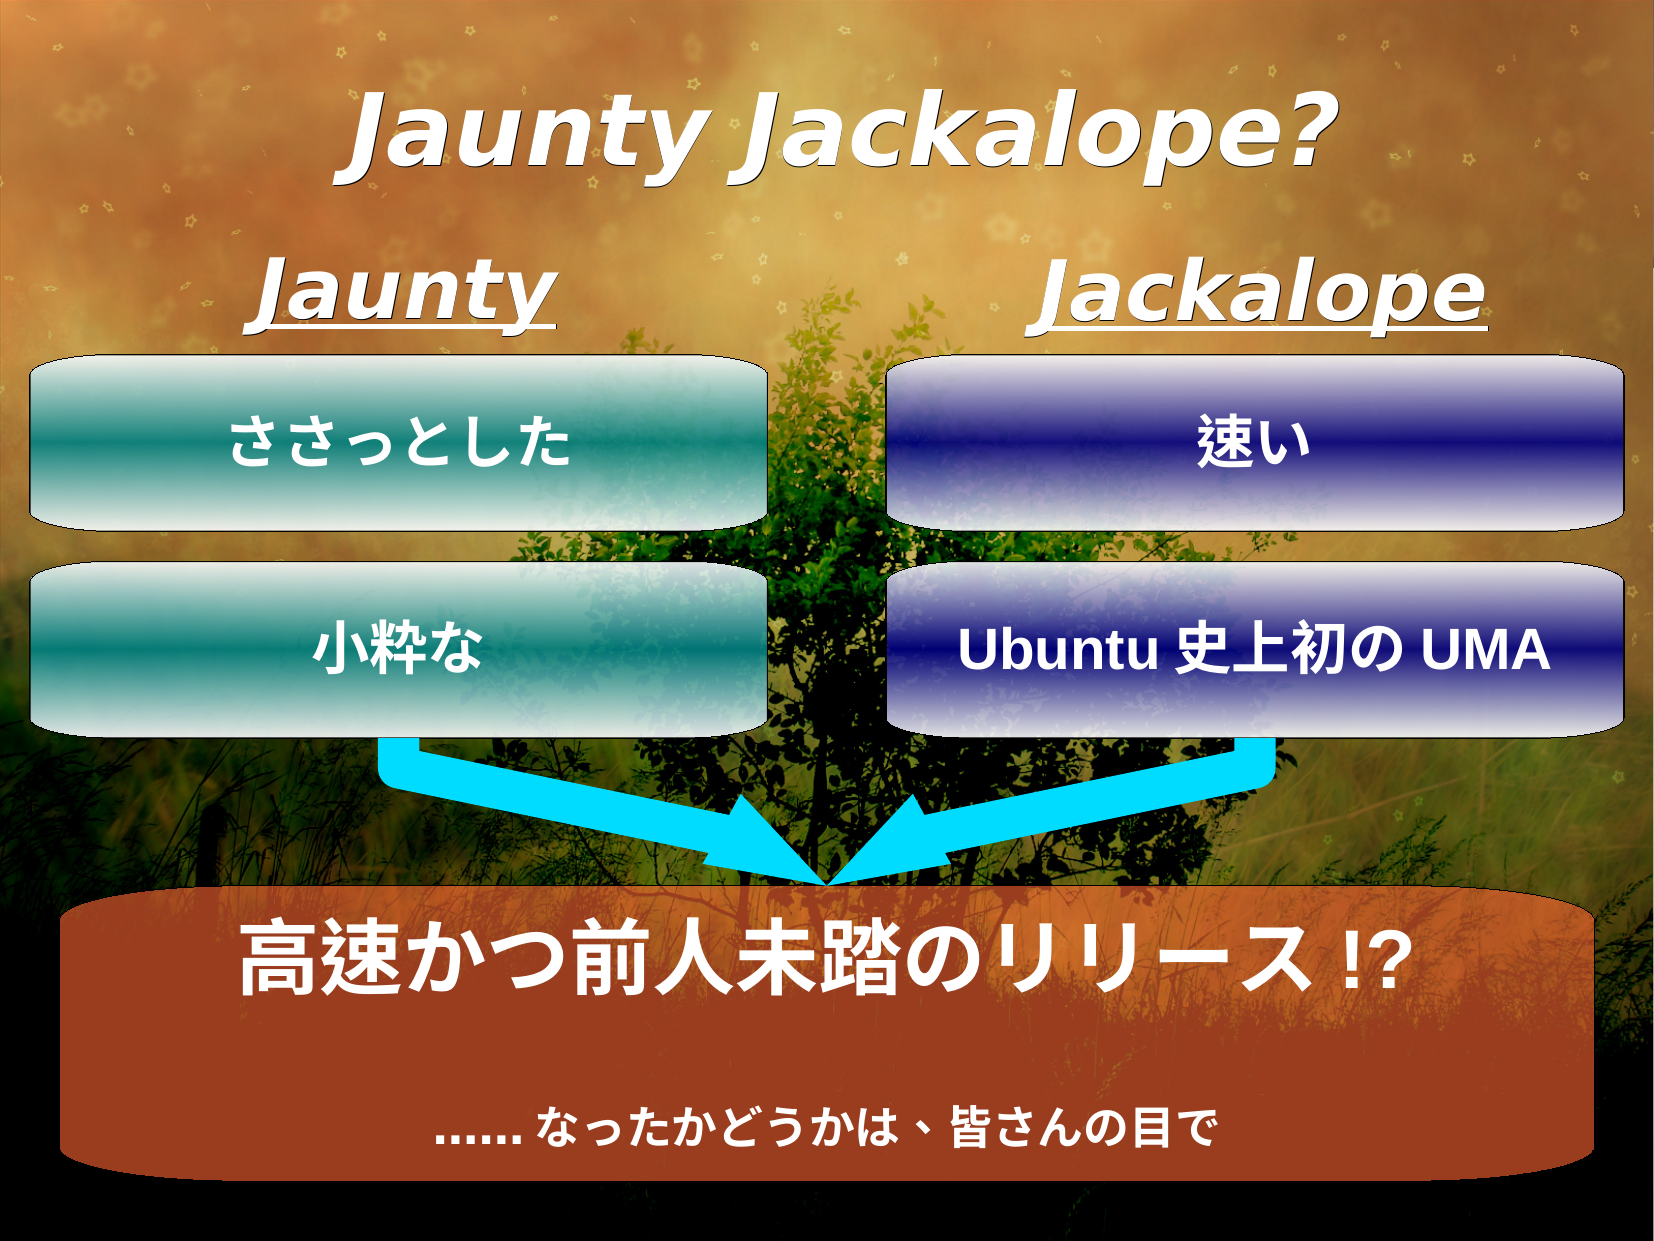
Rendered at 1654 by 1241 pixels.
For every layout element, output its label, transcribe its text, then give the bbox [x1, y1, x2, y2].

text_box Jaunty Jackalope? [333, 65, 1359, 197]
text_box 速い [885, 354, 1625, 532]
text_box 小粋な [29, 561, 768, 739]
picture [0, 0, 1654, 1241]
text_box 高速かつ前人未踏のリリース!? ……なったかどうかは、皆さんの目で [59, 885, 1595, 1182]
text_box Ubuntu史上初のUMA [885, 561, 1625, 739]
text_box ささっとした [29, 354, 768, 532]
text_box Jaunty [16, 234, 798, 424]
text_box Jackalope [872, 236, 1654, 426]
